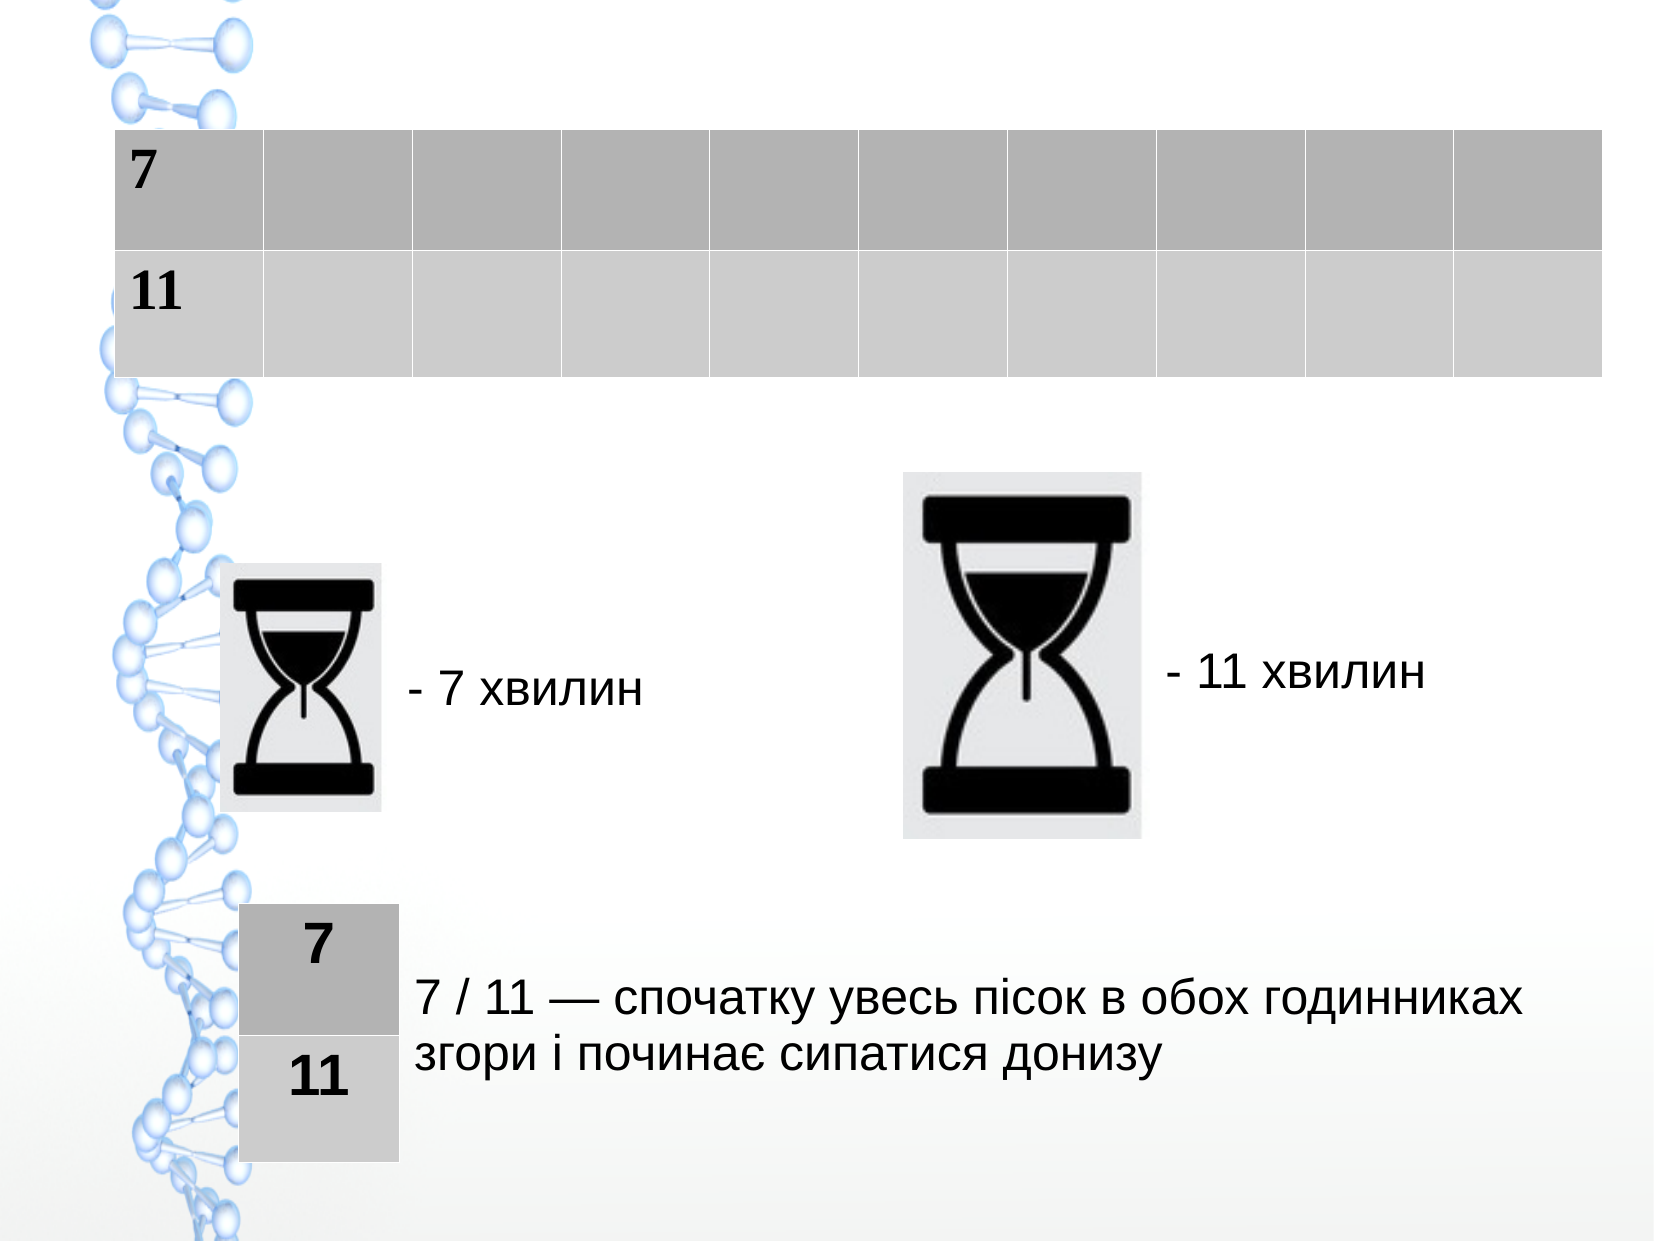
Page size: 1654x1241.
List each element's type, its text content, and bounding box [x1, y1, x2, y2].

table_header [859, 130, 1007, 250]
table_header [1008, 130, 1156, 250]
table_cell [710, 251, 858, 377]
table_header 7 [239, 904, 399, 1035]
table_header [1306, 130, 1453, 250]
table_header [562, 130, 709, 250]
picture [0, 0, 1654, 1241]
table_header [413, 130, 561, 250]
text_box 7 / 11 — cпочатку увесь пісок в обох годинниках згори і починає сипатися донизу [399, 962, 1576, 1105]
table_cell [413, 251, 561, 377]
table_cell 11 [239, 1036, 399, 1162]
table_cell [859, 251, 1007, 377]
table_header [264, 130, 412, 250]
table_header [710, 130, 858, 250]
table_cell [562, 251, 709, 377]
text_box - 7 хвилин [392, 652, 659, 724]
table_cell [264, 251, 412, 377]
table_cell [1306, 251, 1453, 377]
table_header [1454, 130, 1602, 250]
table_cell [1157, 251, 1305, 377]
table_cell [1454, 251, 1602, 377]
table_header 7 [115, 130, 263, 250]
table_cell 11 [115, 251, 263, 377]
table_header [1157, 130, 1305, 250]
table_cell [1008, 251, 1156, 377]
text_box - 11 хвилин [1150, 636, 1465, 763]
